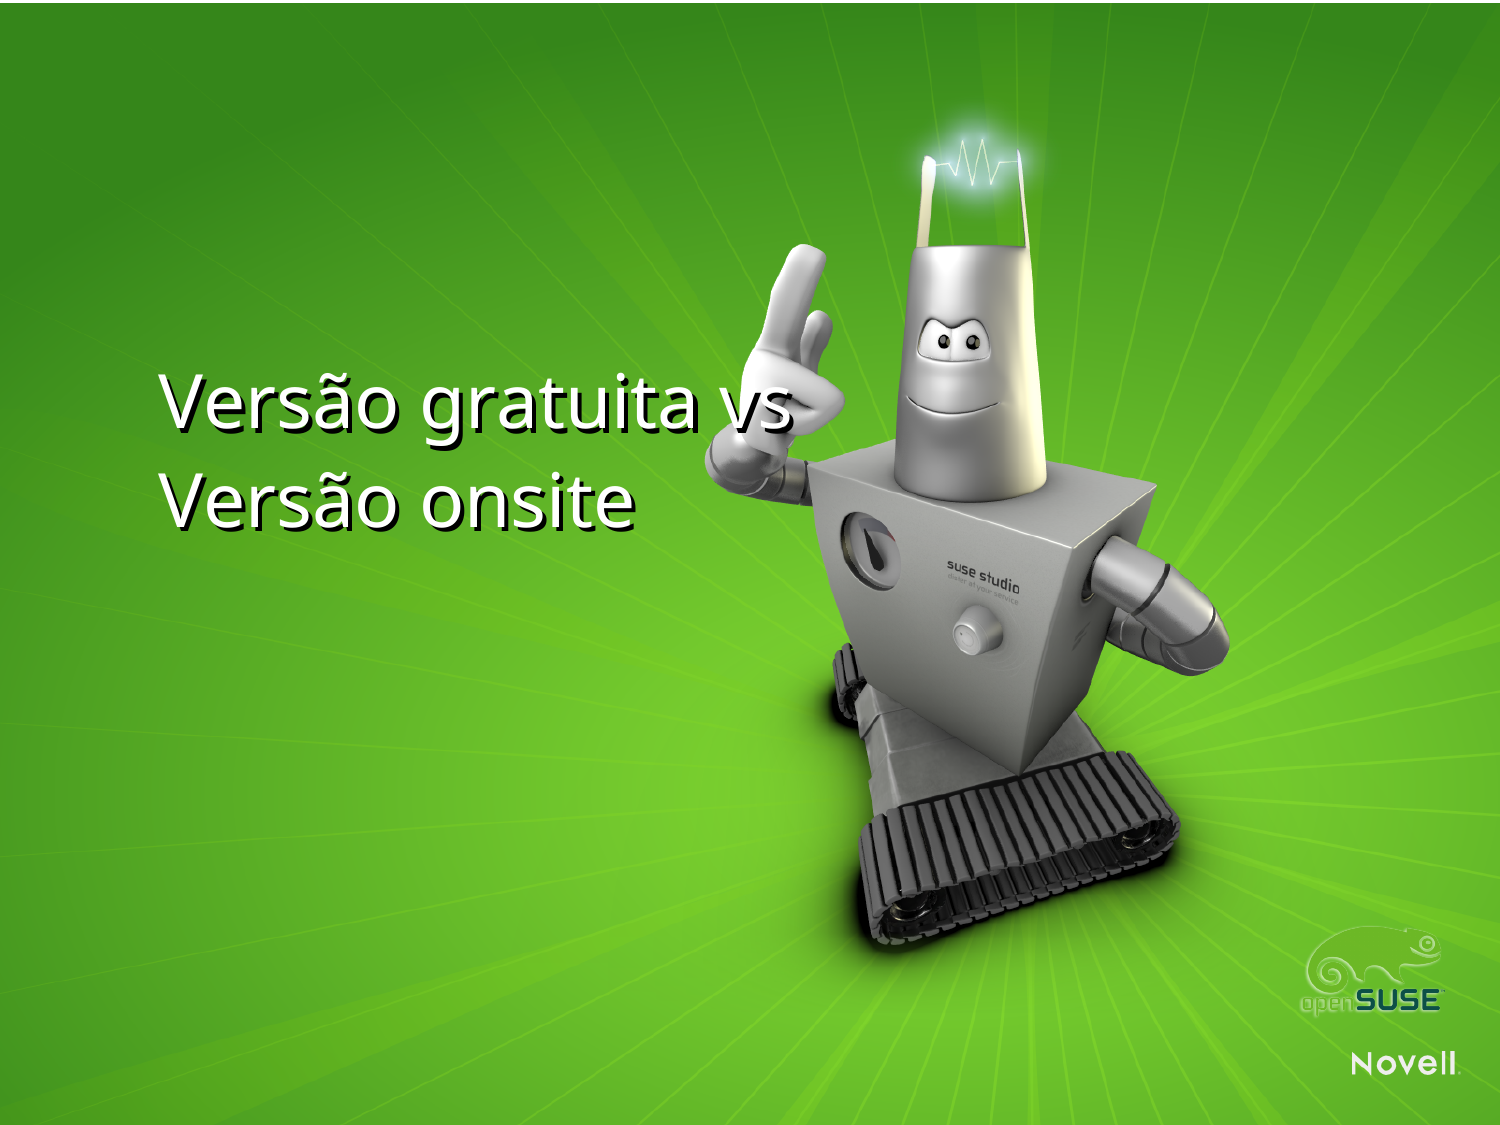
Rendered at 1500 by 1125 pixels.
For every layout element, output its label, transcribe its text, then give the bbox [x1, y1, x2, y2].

title Versão gratuita vs Versão onsite [158, 161, 858, 736]
picture [0, 3, 1500, 1125]
